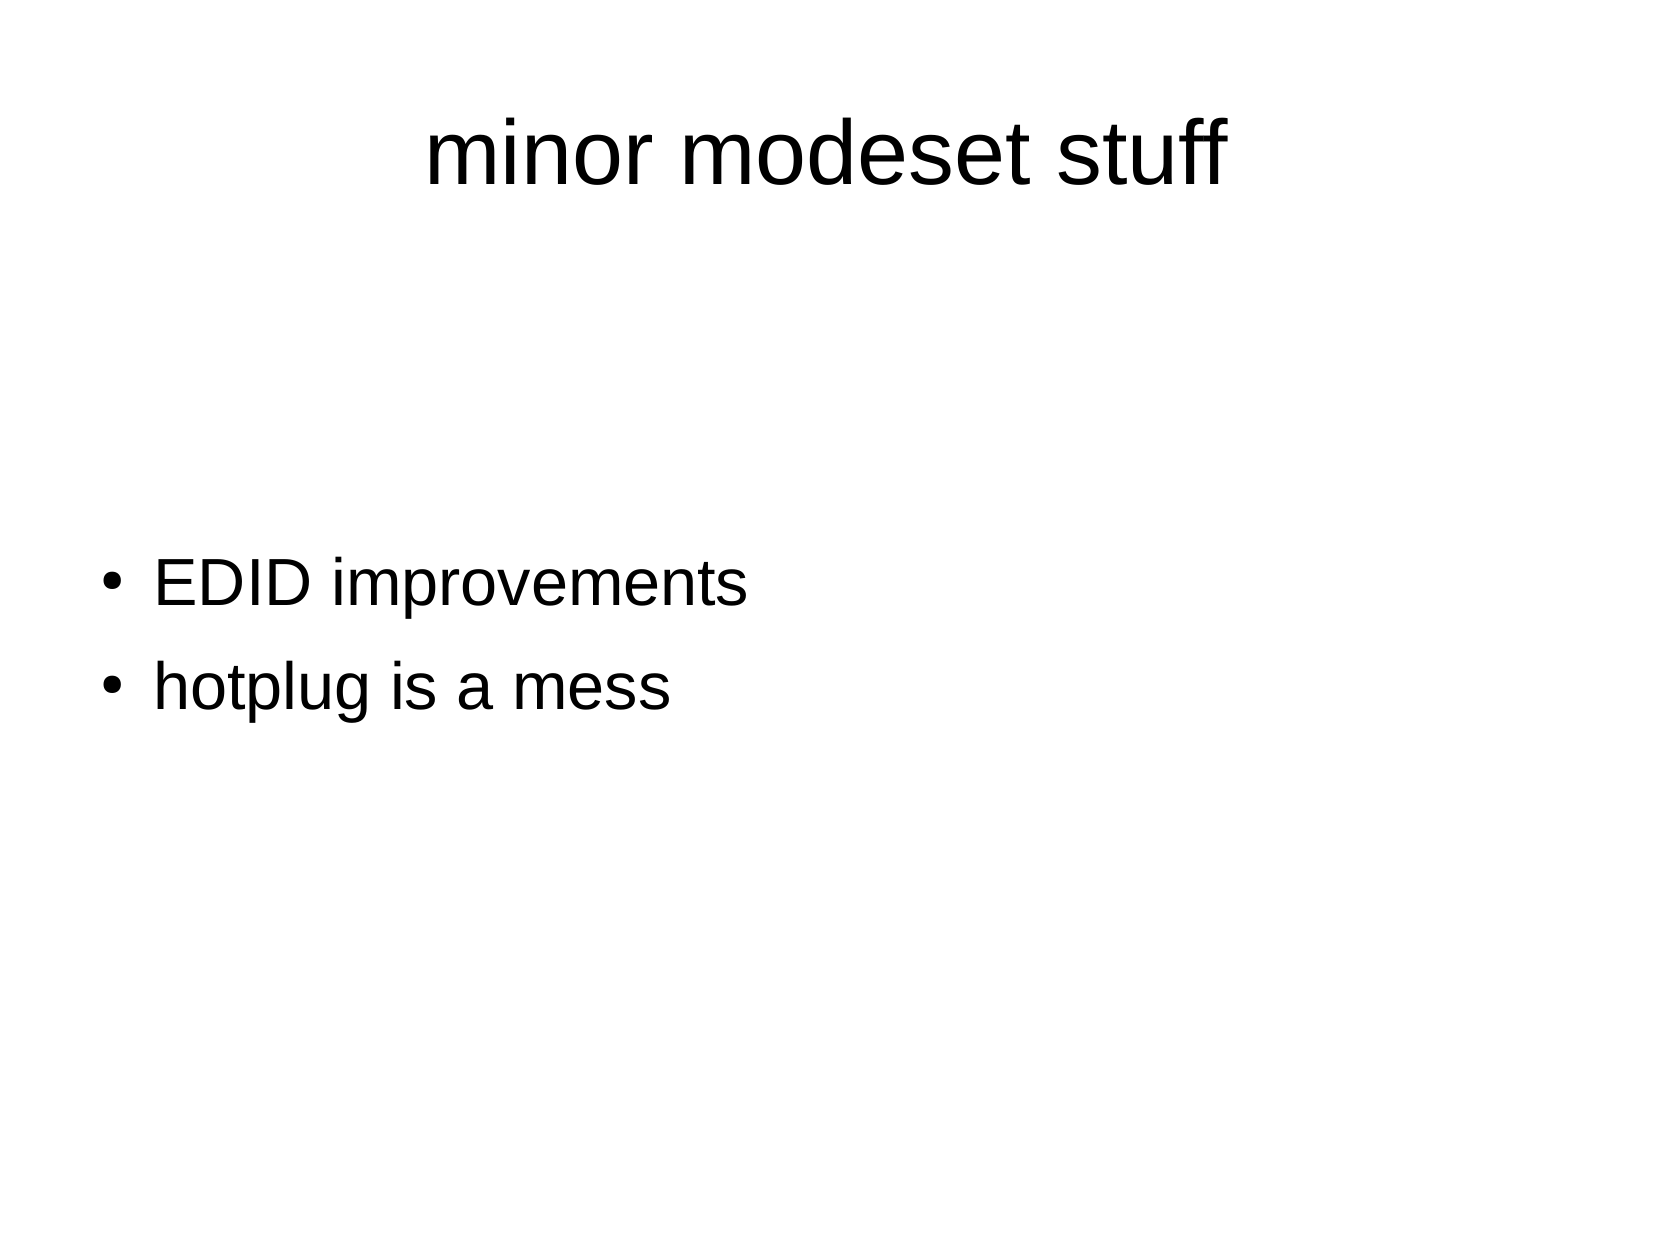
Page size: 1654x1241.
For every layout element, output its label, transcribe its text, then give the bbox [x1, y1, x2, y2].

title minor modeset stuff [82, 49, 1571, 257]
list EDID improvements hotplug is a mess [82, 544, 1571, 1087]
